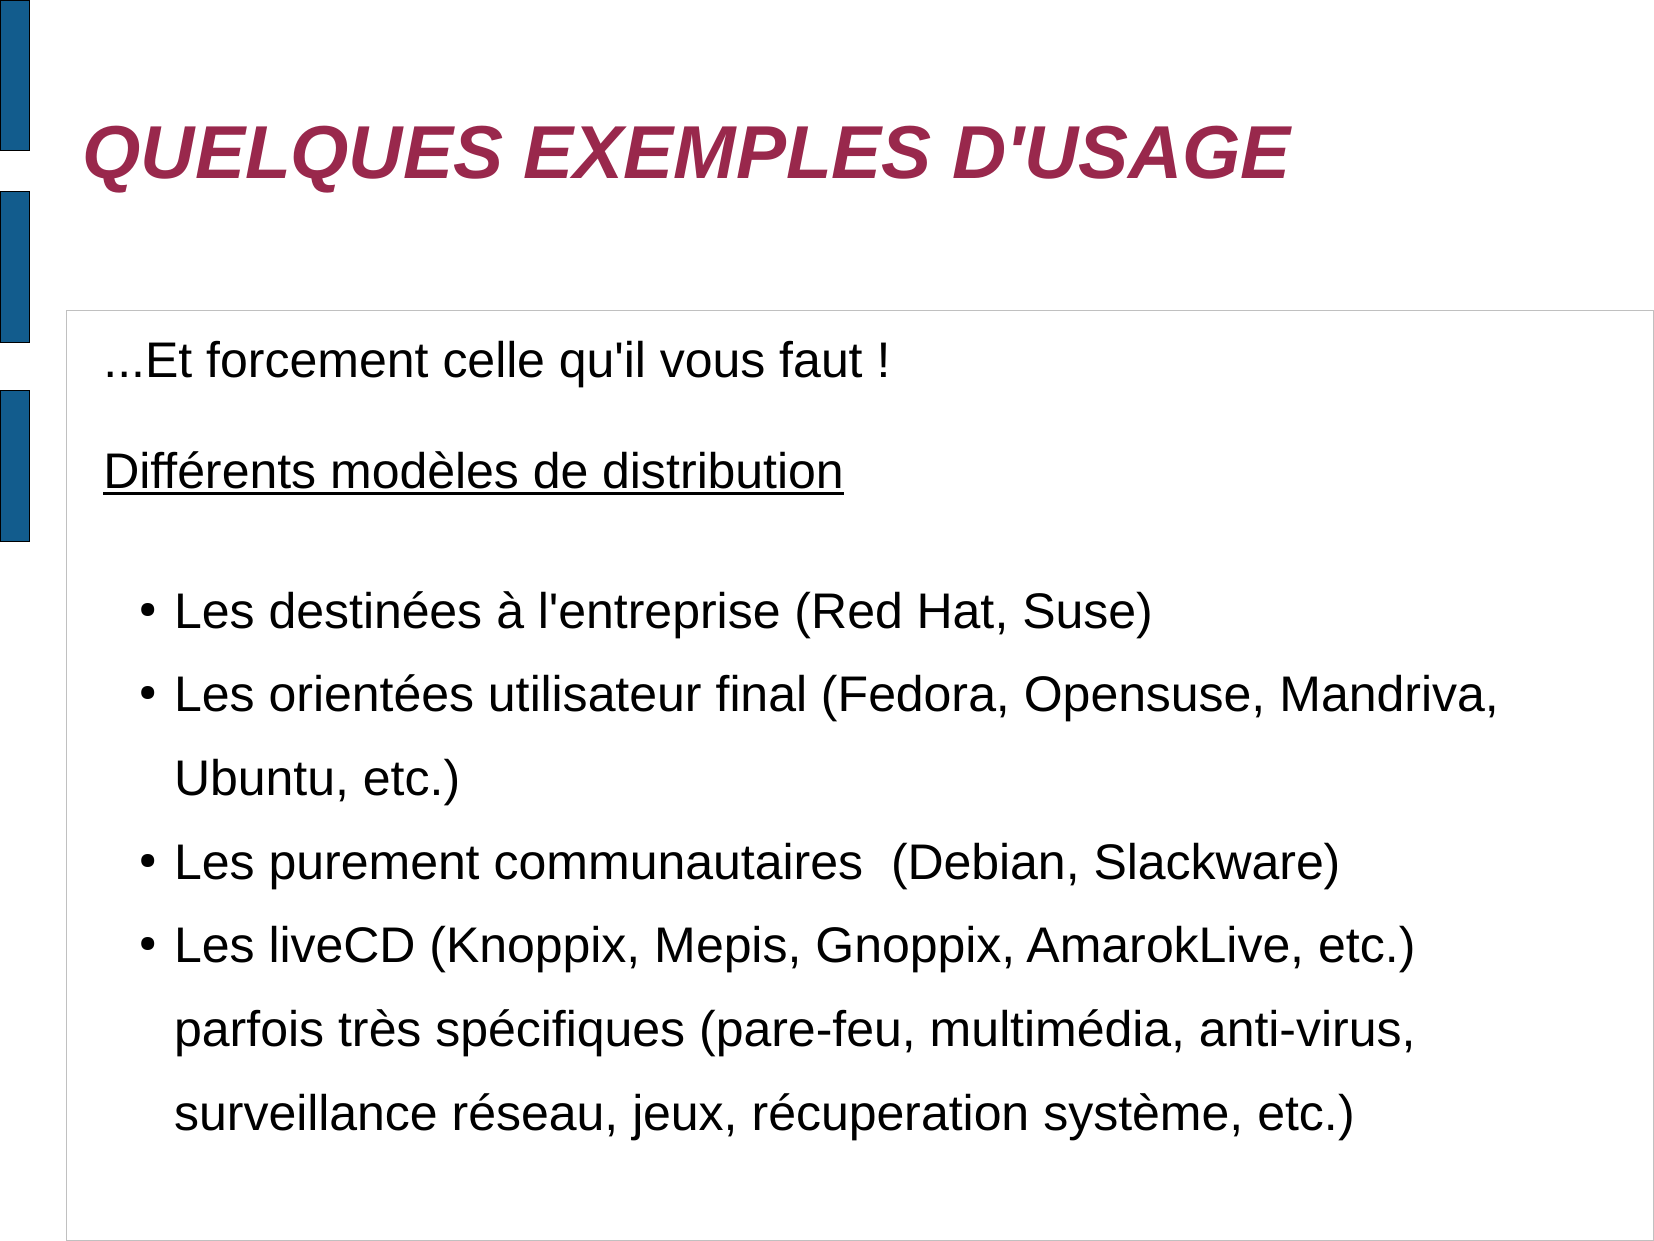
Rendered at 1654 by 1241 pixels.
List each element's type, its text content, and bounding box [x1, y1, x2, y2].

text_box ...Et forcement celle qu'il vous faut ! Différents modèles de distribution Les destinées à l'entreprise (Red Hat, Suse) Les orientées utilisateur final (Fedora, Opensuse, Mandriva, Ubuntu, etc.) Les purement communautaires (Debian, Slackware) Les liveCD (Knoppix, Mepis, Gnoppix, AmarokLive, etc.) parfois très spécifiques (pare-feu, multimédia, anti-virus, surveillance réseau, jeux, récuperation système, etc.) [88, 324, 1595, 1241]
title QUELQUES EXEMPLES D'USAGE [82, 49, 1571, 257]
